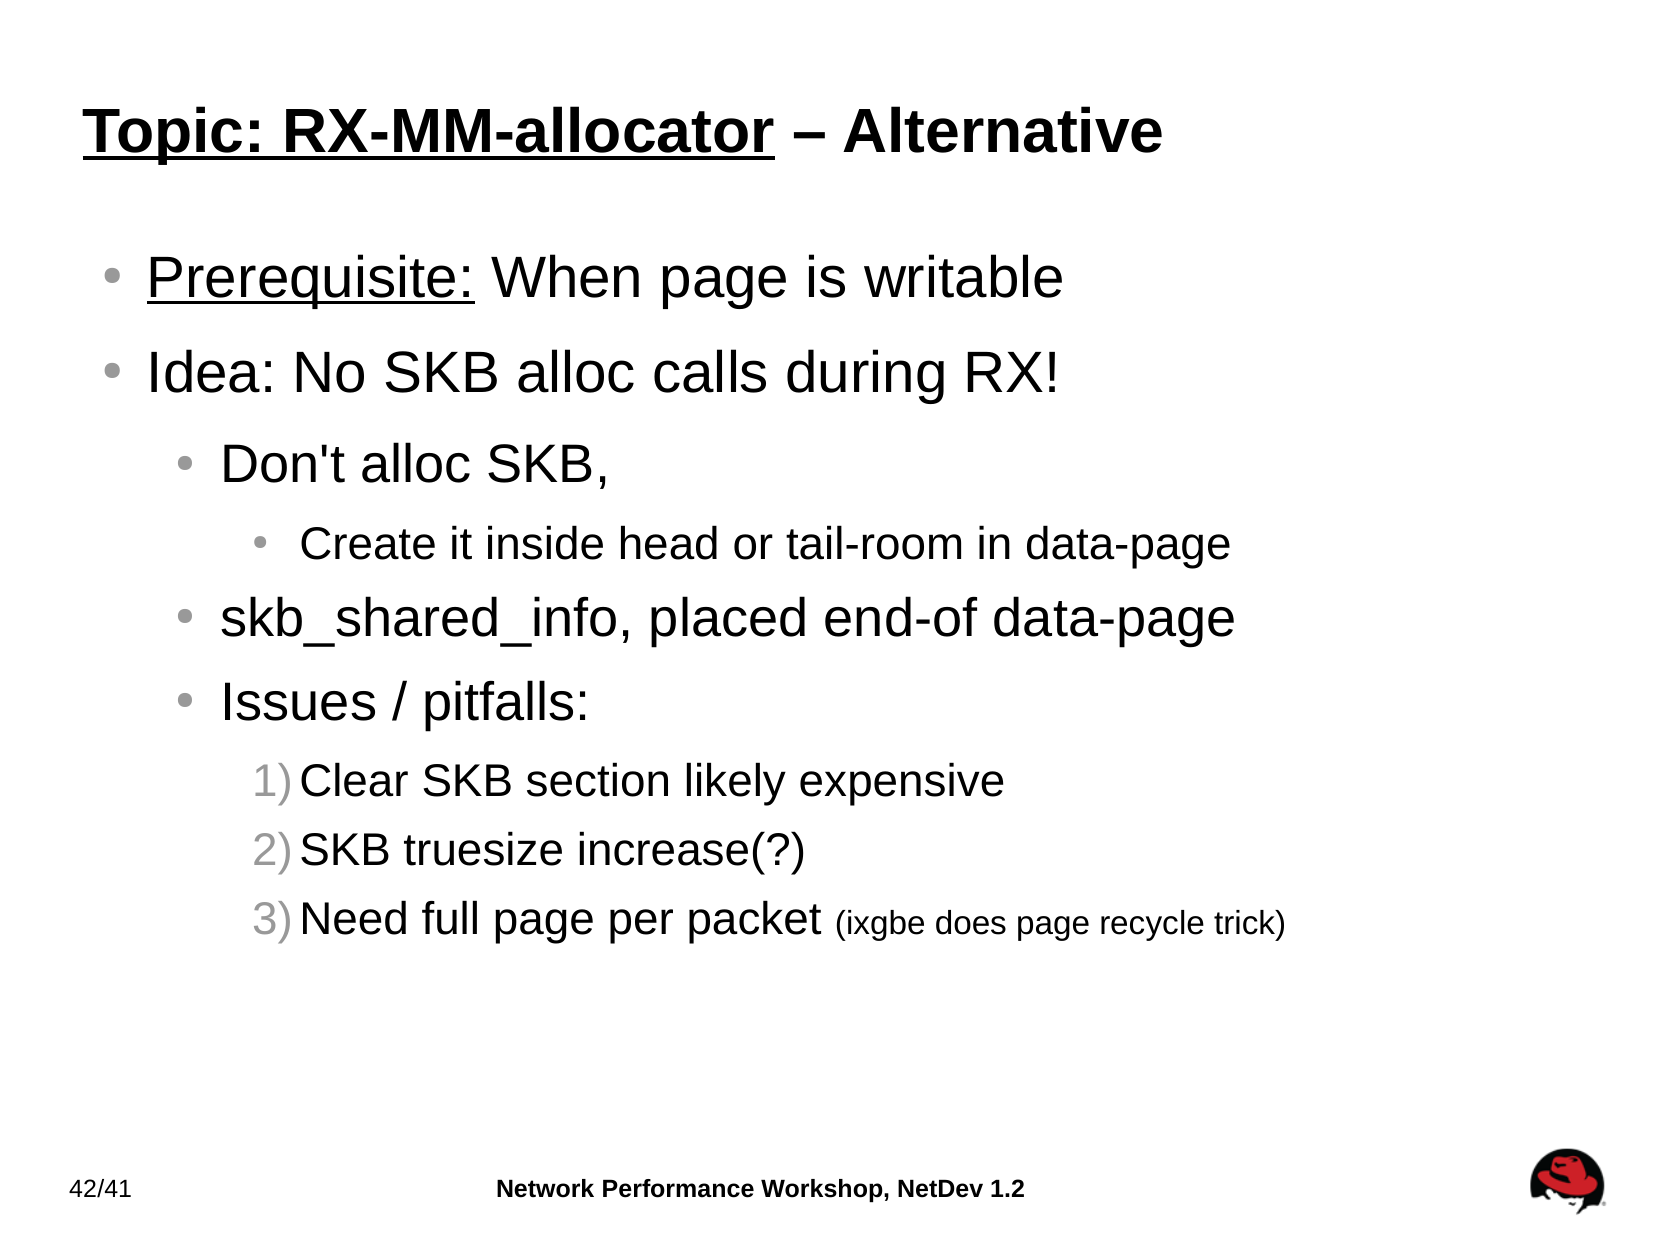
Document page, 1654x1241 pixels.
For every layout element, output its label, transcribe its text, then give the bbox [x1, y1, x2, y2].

title Topic: RX-MM-allocator – Alternative [82, 37, 1571, 226]
picture [1529, 1146, 1612, 1224]
list Prerequisite: When page is writable Idea: No SKB alloc calls during RX! Don't alloc SKB, Create it inside head or tail-room in data-page skb_shared_info, placed end-of data-page Issues / pitfalls: Clear SKB section likely expensive SKB truesize increase(?) Need full page per packet (ixgbe does page recycle trick) [86, 244, 1575, 1039]
